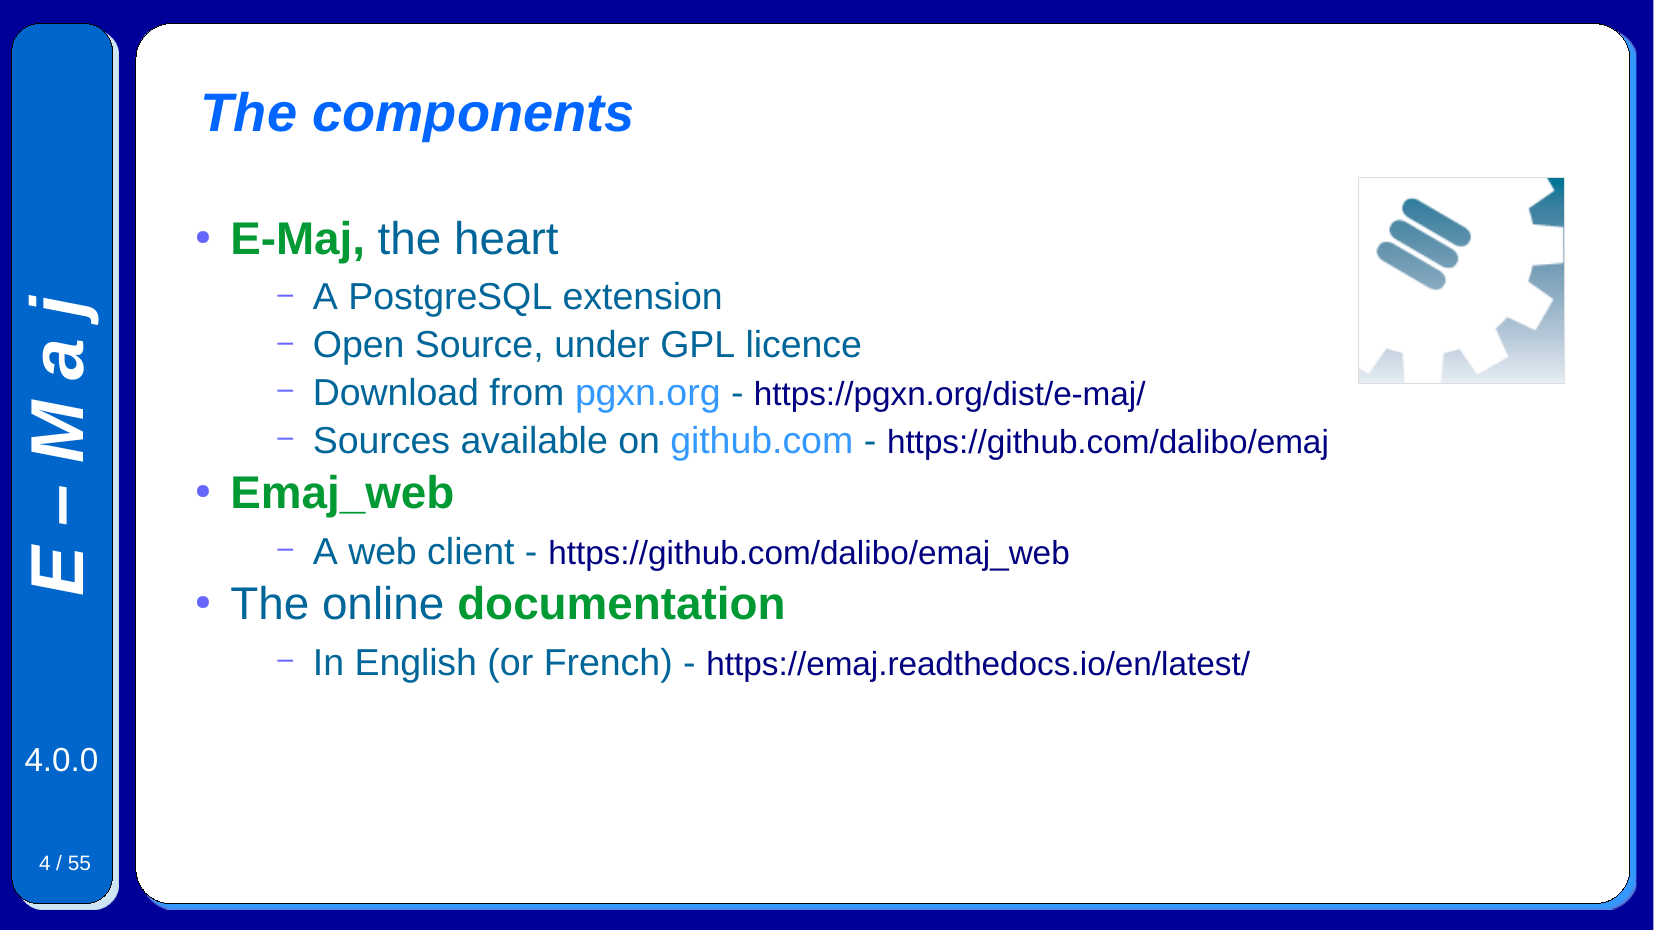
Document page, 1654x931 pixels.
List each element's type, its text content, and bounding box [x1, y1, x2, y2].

list E-Maj, the heart A PostgreSQL extension Open Source, under GPL licence Download from pgxn.org - https://pgxn.org/dist/e-maj/ Sources available on github.com - https://github.com/dalibo/emaj Emaj_web A web client - https://github.com/dalibo/emaj_web The online documentation In English (or French) - https://emaj.readthedocs.io/en/latest/ [177, 212, 1587, 804]
picture [1358, 177, 1565, 384]
title The components [200, 34, 1575, 191]
